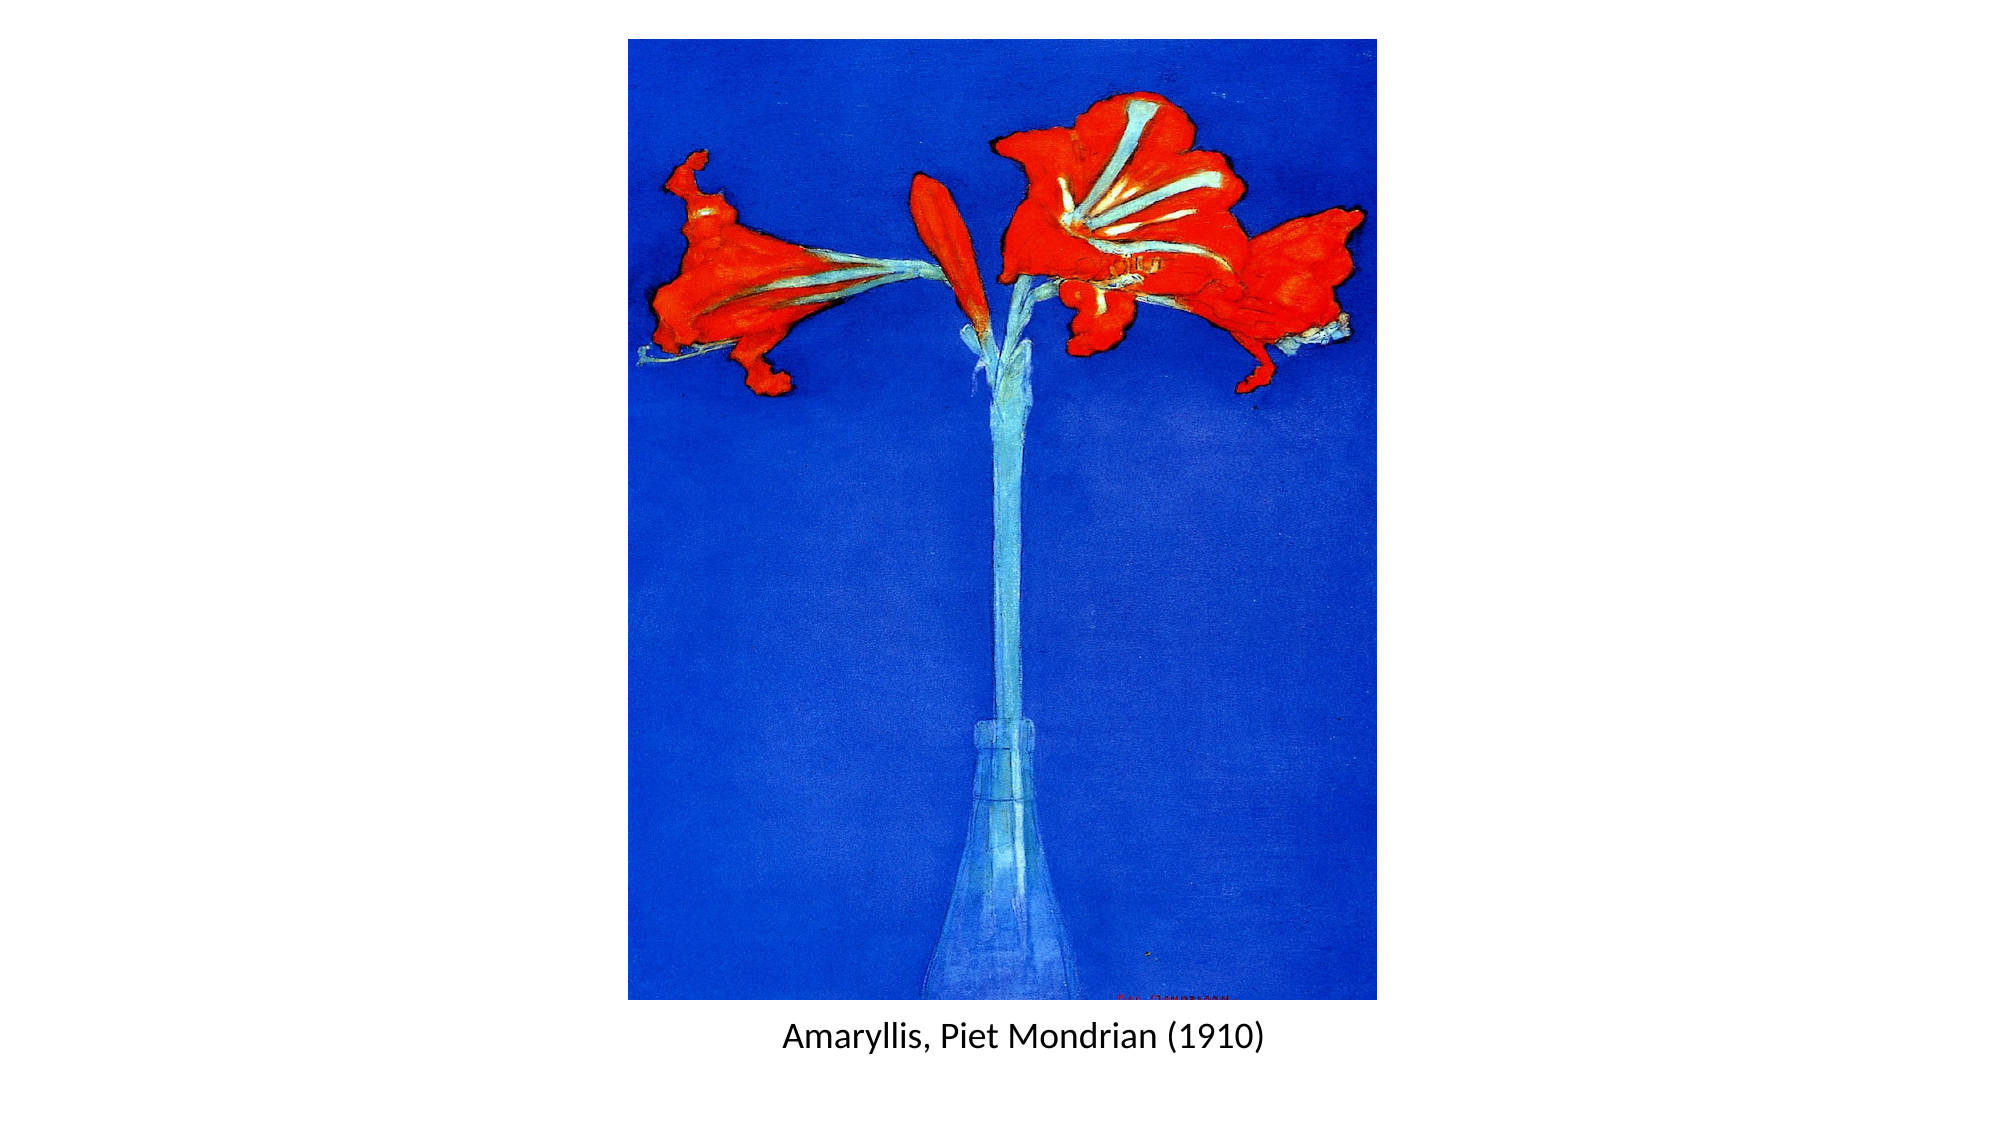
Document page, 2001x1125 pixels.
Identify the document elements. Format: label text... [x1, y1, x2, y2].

text_box Amaryllis, Piet Mondrian (1910) [742, 1000, 1302, 1063]
picture [628, 39, 1377, 1001]
